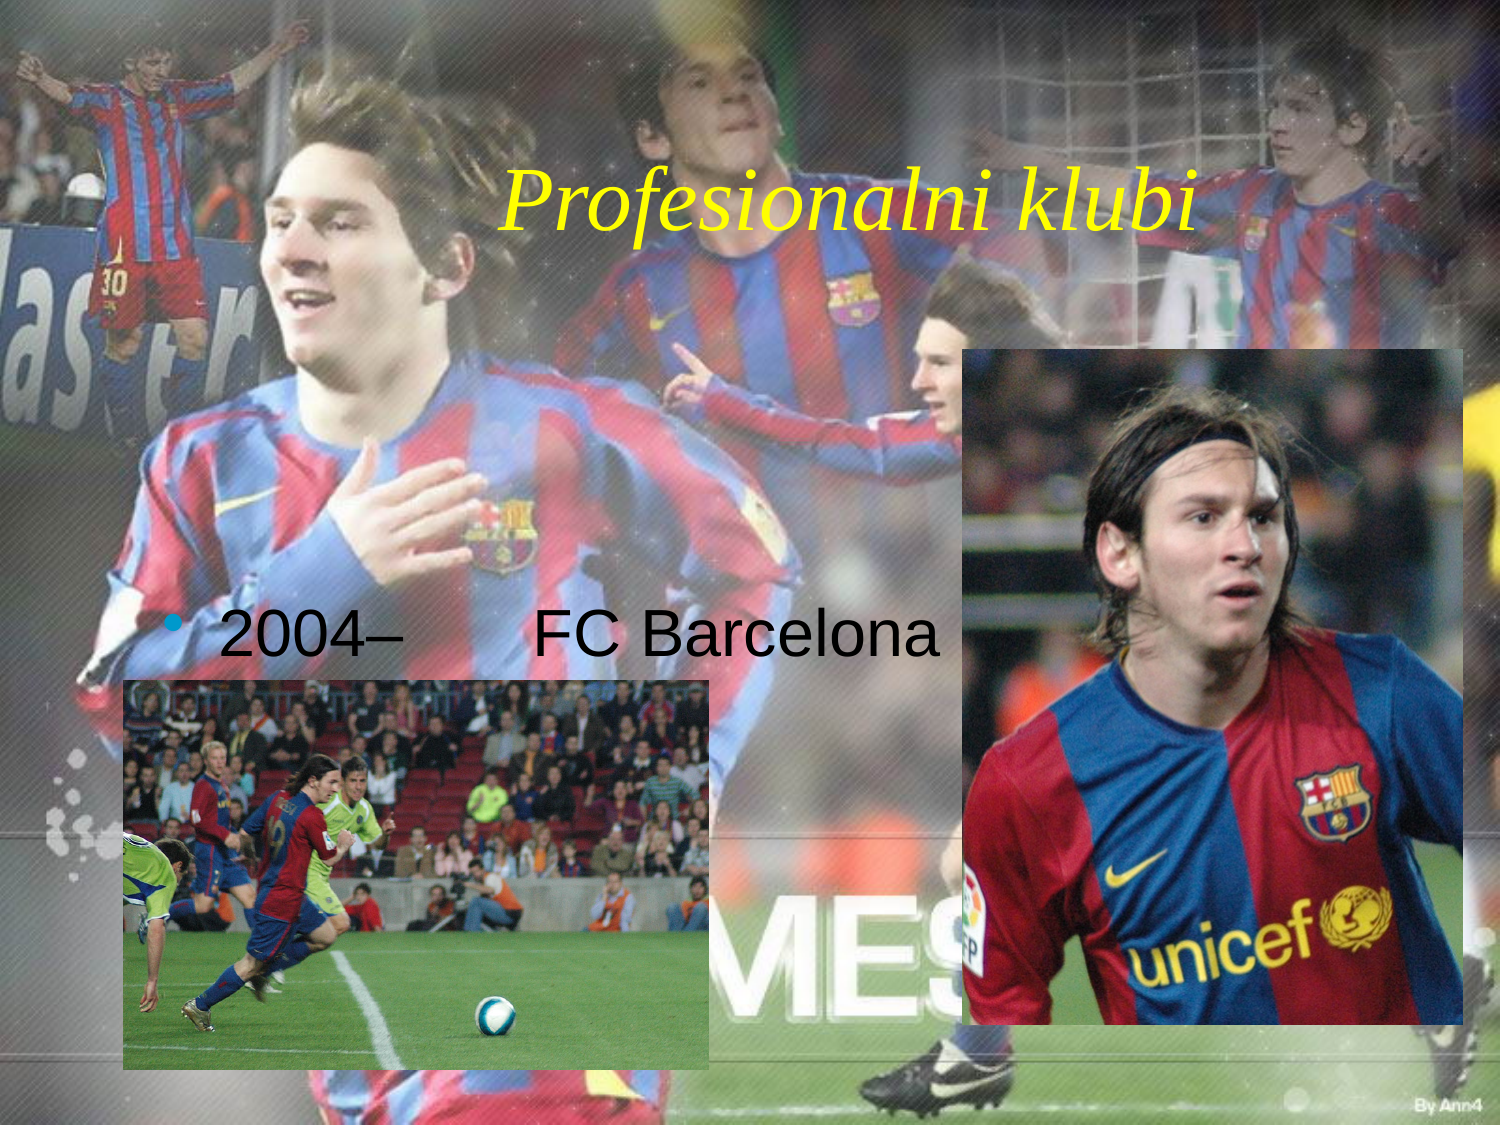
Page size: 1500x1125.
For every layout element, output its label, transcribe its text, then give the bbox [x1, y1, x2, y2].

picture [0, 0, 1500, 1125]
list 2004– FC Barcelona [147, 302, 1423, 978]
title Profesionalni klubi [212, 99, 1488, 288]
